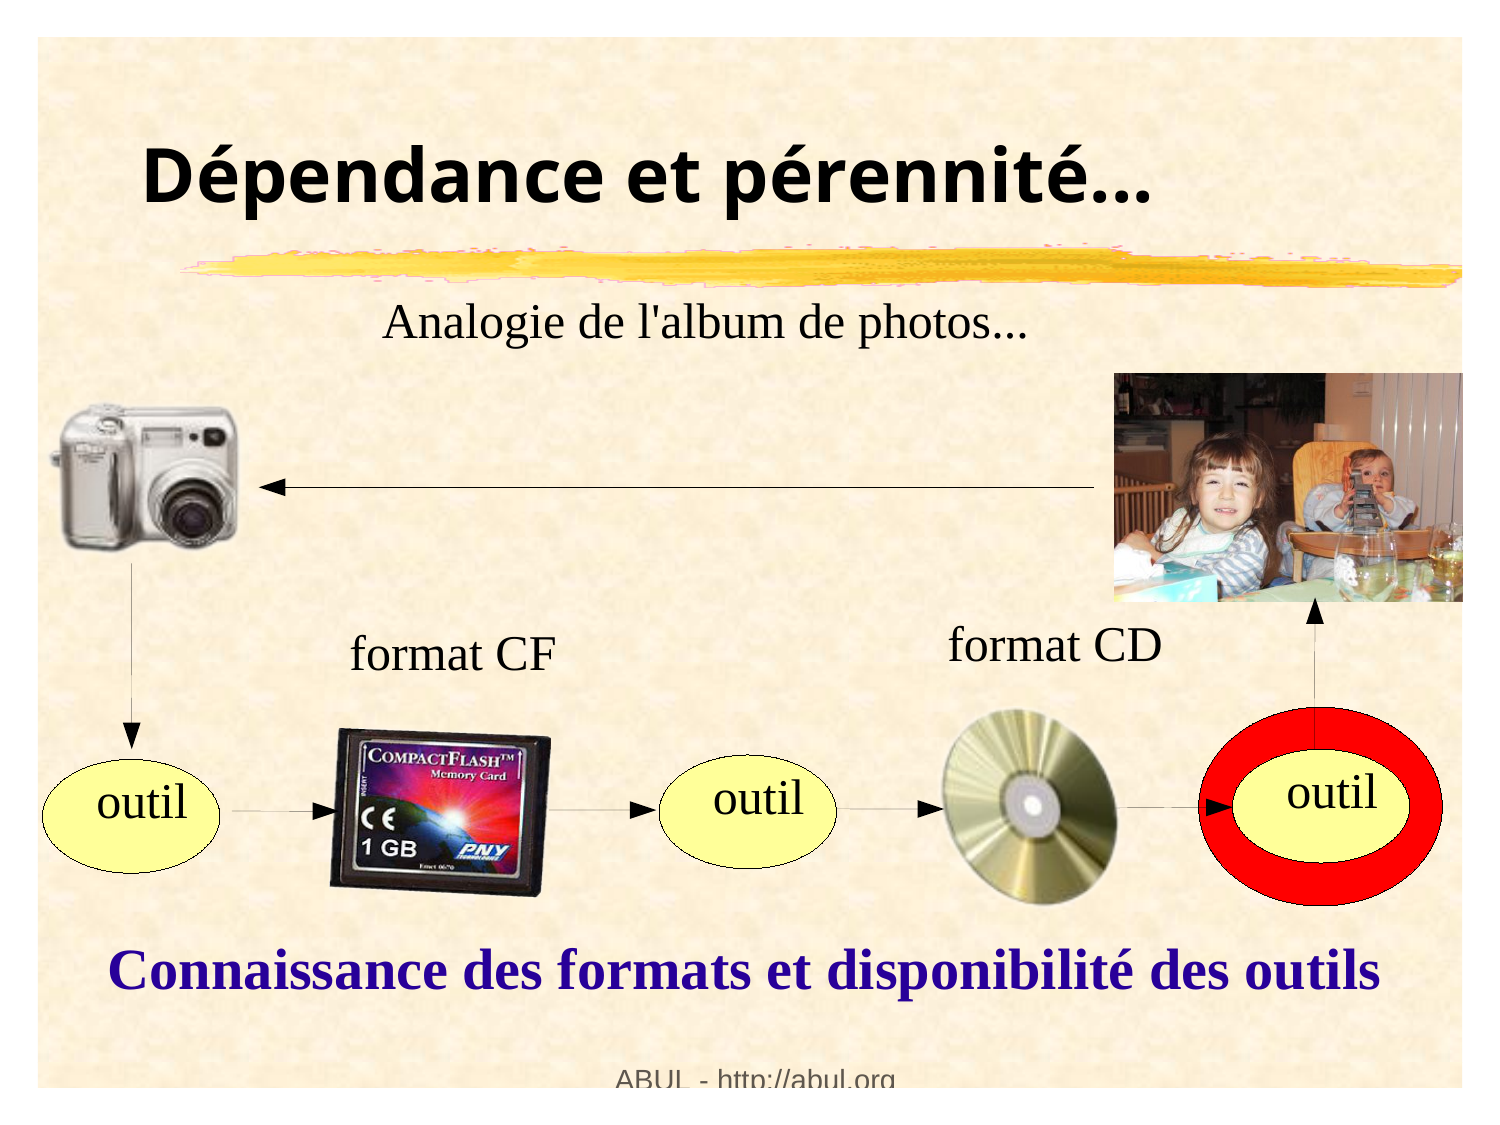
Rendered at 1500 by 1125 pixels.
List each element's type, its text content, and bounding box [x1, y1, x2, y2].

picture [639, 1081, 649, 1088]
text_box format CF [337, 625, 586, 698]
picture [794, 1082, 801, 1088]
text_box [1198, 707, 1443, 906]
text_box [659, 754, 837, 869]
picture [811, 1076, 818, 1088]
text_box Analogie de l'album de photos... [369, 293, 1189, 366]
text_box [42, 759, 220, 874]
picture [858, 1076, 866, 1088]
picture [37, 37, 1463, 1088]
title Dépendance et pérennité... [125, 37, 1372, 310]
picture [639, 1072, 648, 1078]
text_box format CD [935, 617, 1192, 689]
picture [738, 1076, 743, 1088]
text_box outil [84, 774, 190, 846]
picture [883, 1076, 891, 1088]
picture [618, 1084, 630, 1088]
picture [620, 1073, 627, 1082]
text_box outil [701, 769, 806, 842]
picture [722, 1076, 729, 1088]
picture [754, 1076, 761, 1088]
text_box outil [1274, 764, 1379, 836]
text_box Connaissance des formats et disponibilité des outils [95, 937, 1463, 1046]
